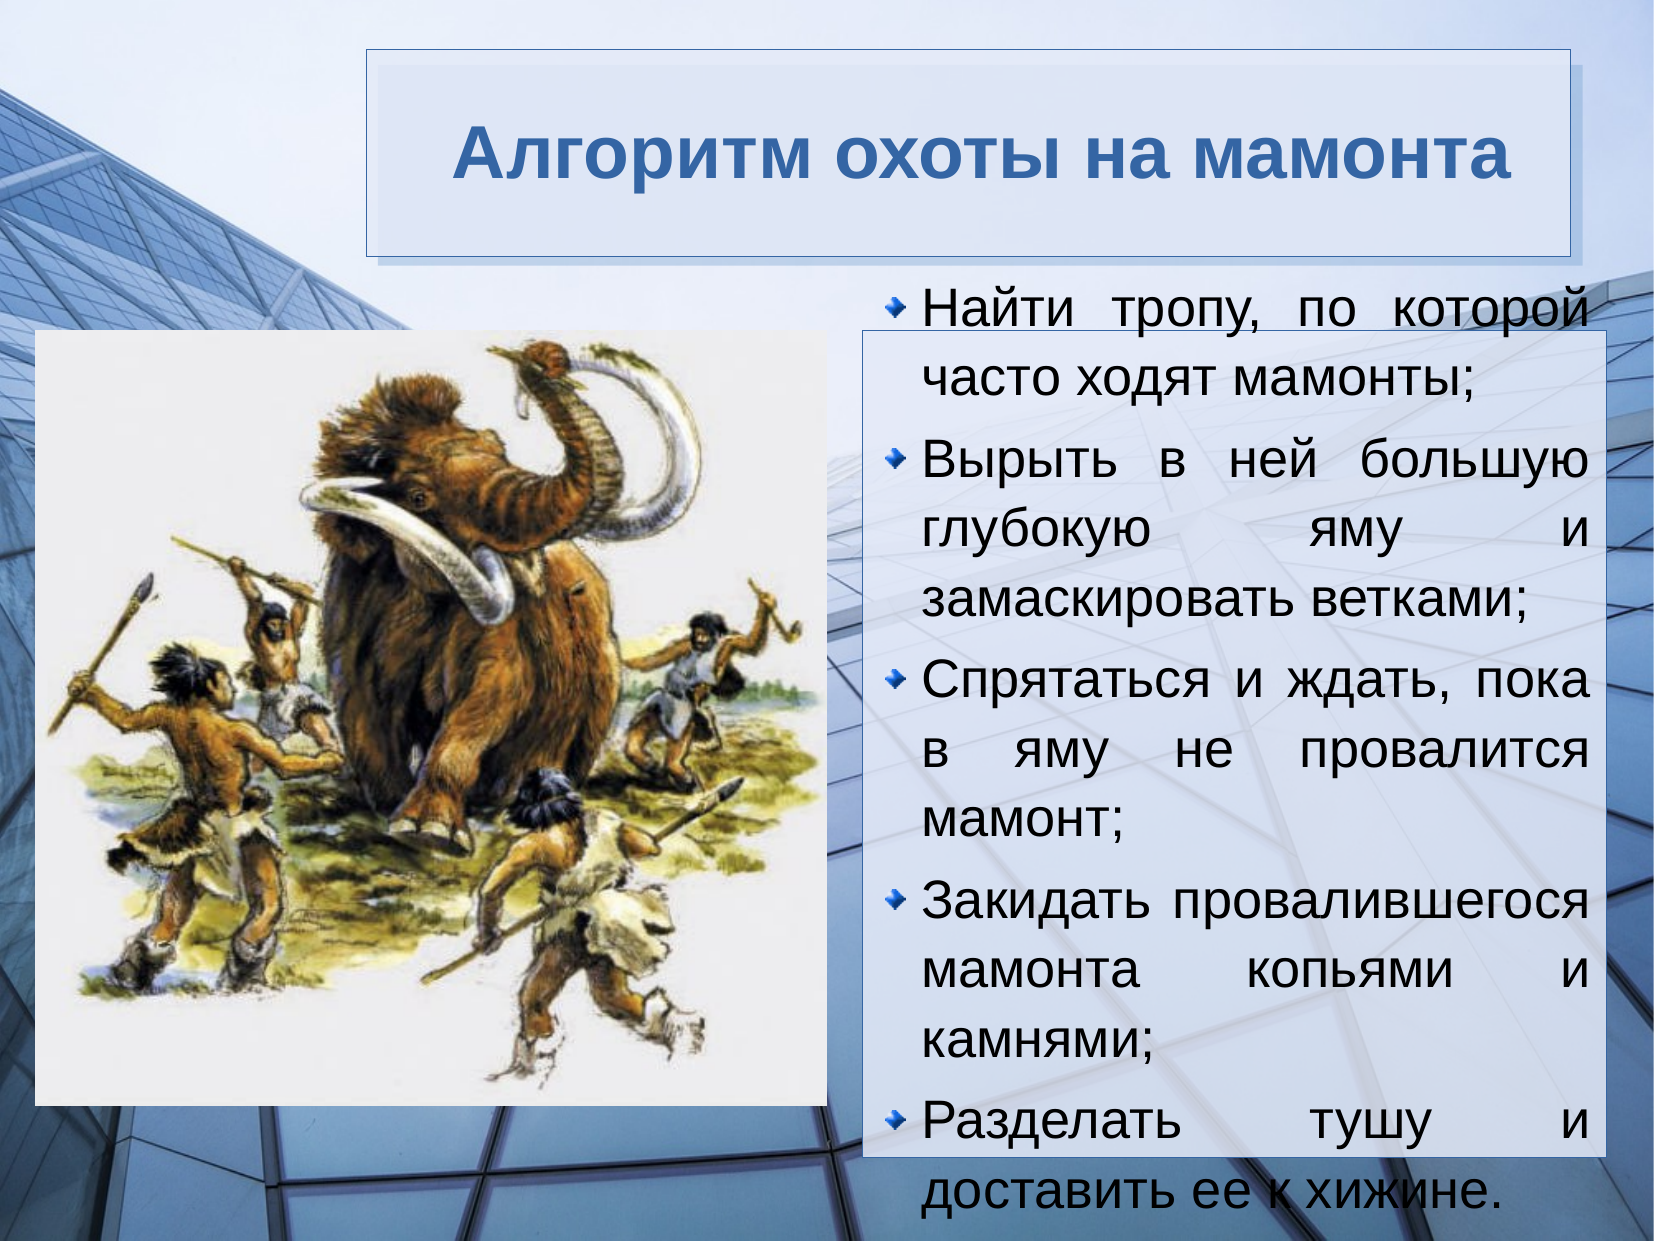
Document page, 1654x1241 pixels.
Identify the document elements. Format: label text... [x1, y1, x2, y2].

text_box [377, 64, 1583, 266]
text_box Найти тропу, по которой часто ходят мамонты; Вырыть в ней большую глубокую яму и замаскировать ветками; Спрятаться и ждать, пока в яму не провалится мамонт; Закидать провалившегося мамонта копьями и камнями; Разделать тушу и доставить ее к хижине. [862, 330, 1607, 1158]
title Алгоритм охоты на мамонта [366, 49, 1571, 257]
picture [0, 0, 1654, 1241]
